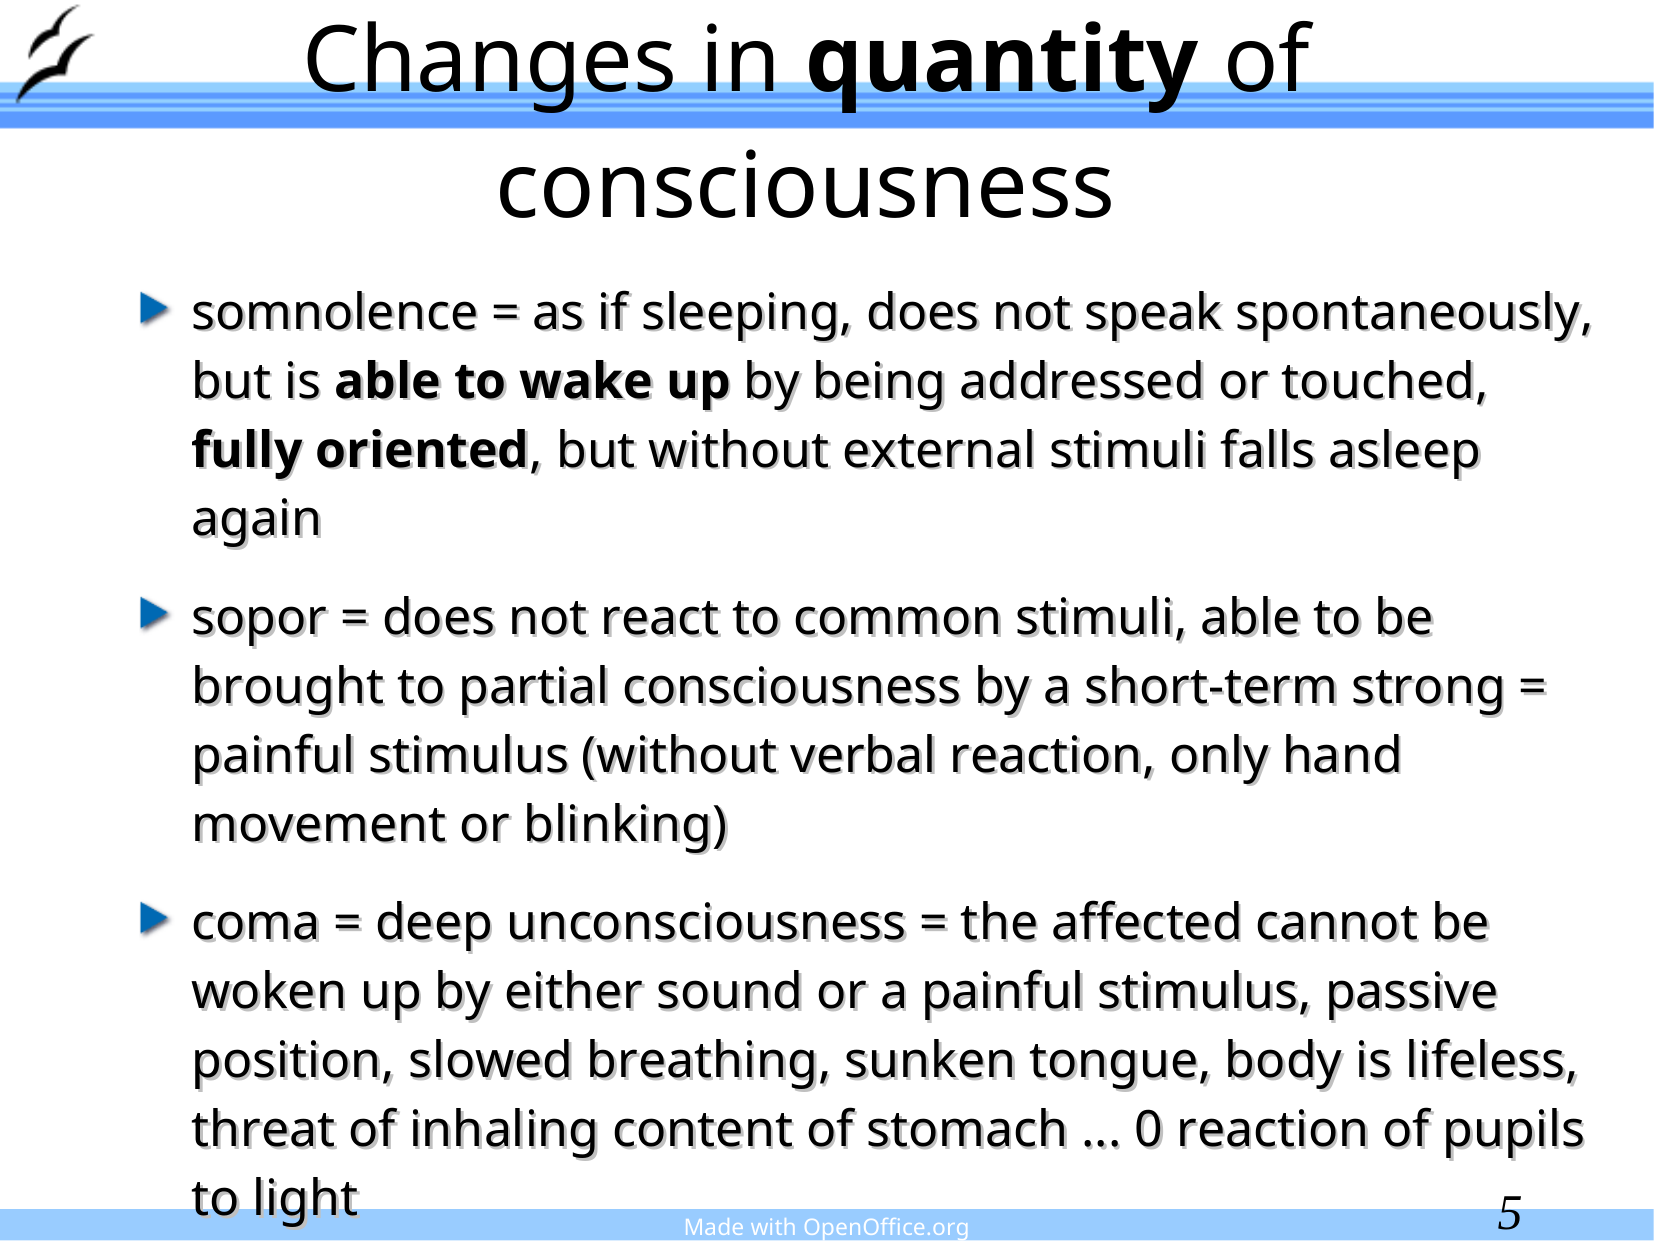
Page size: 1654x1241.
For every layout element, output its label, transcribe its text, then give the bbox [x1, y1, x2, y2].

picture [0, 0, 1654, 133]
list somnolence = as if sleeping, does not speak spontaneously, but is able to wake up by being addressed or touched, fully oriented, but without external stimuli falls asleep again sopor = does not react to common stimuli, able to be brought to partial consciousness by a short-term strong = painful stimulus (without verbal reaction, only hand movement or blinking) coma = deep unconsciousness = the affected cannot be woken up by either sound or a painful stimulus, passive position, slowed breathing, sunken tongue, body is lifeless, threat of inhaling content of stomach ... 0 reaction of pupils to light speed of change in consciousness – the faster the more serious [120, 275, 1601, 1195]
title Changes in quantity of consciousness [99, 6, 1513, 230]
